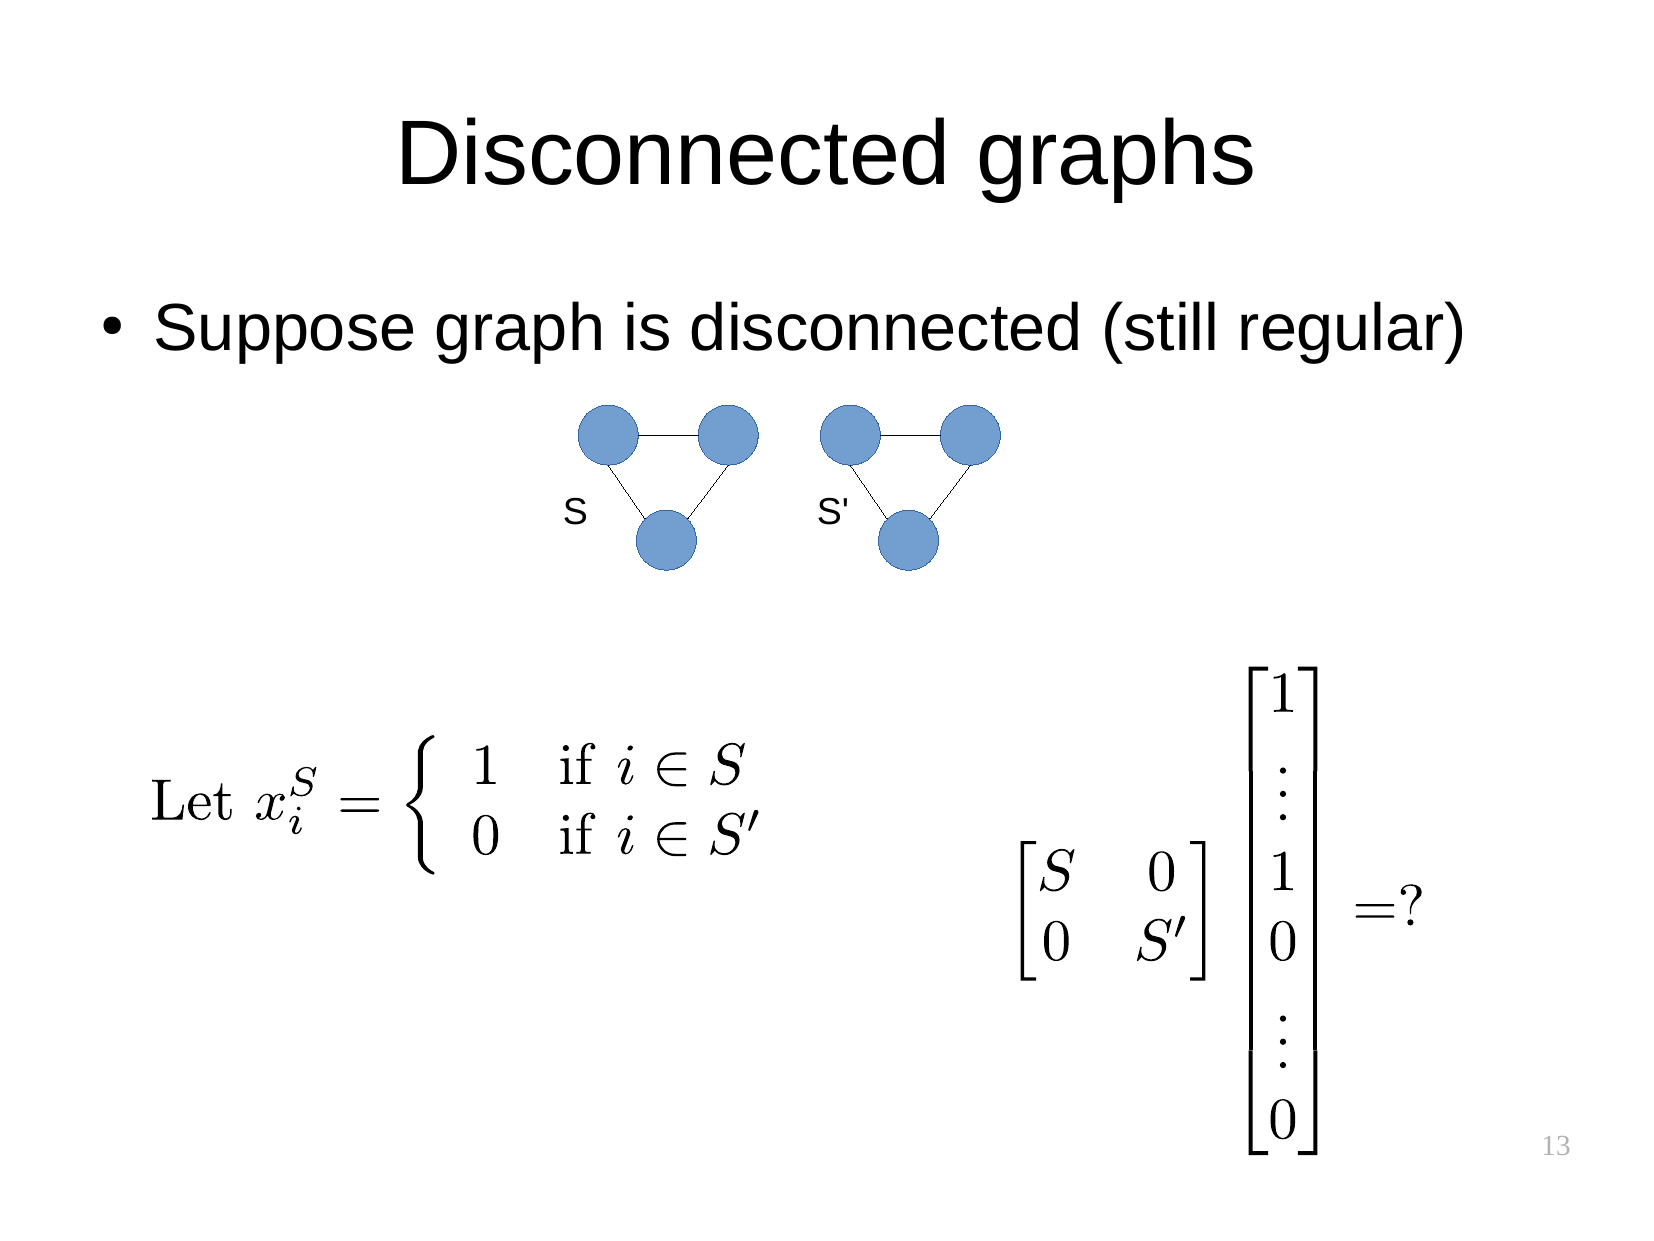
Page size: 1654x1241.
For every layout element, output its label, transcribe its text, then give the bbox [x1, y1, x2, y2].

text_box [578, 405, 639, 466]
text_box [636, 510, 697, 571]
text_box [820, 405, 881, 466]
title Disconnected graphs [82, 49, 1571, 257]
text_box [150, 735, 760, 875]
text_box S' [802, 483, 865, 541]
list Suppose graph is disconnected (still regular) [82, 290, 1571, 1036]
text_box [878, 510, 939, 571]
text_box [698, 405, 759, 466]
text_box [940, 405, 1001, 466]
text_box S [548, 483, 603, 541]
text_box [1006, 666, 1426, 1156]
